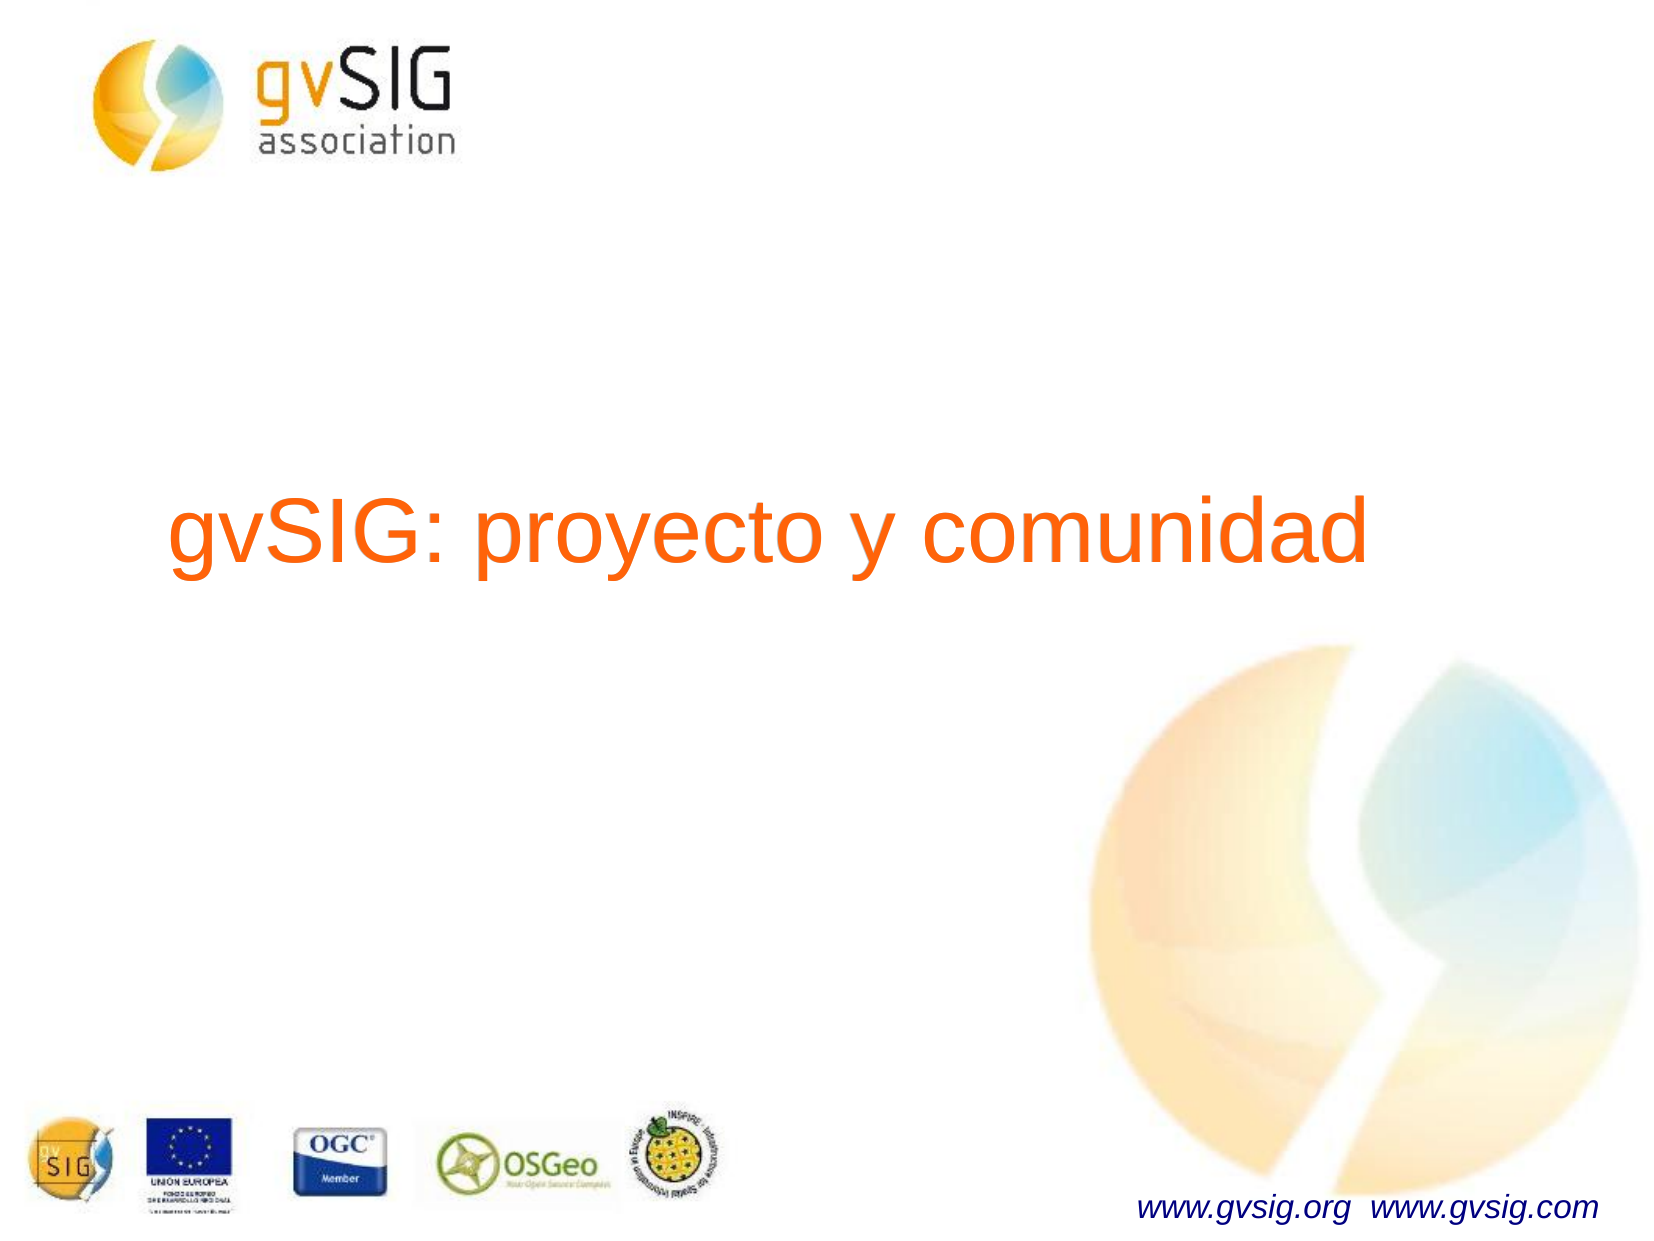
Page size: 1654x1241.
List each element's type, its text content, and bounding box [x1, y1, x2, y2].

text_box gvSIG: proyecto y comunidad [29, 472, 1536, 886]
picture [1377, 1205, 1384, 1217]
picture [1307, 1202, 1317, 1216]
picture [1336, 1202, 1346, 1216]
picture [1557, 1202, 1567, 1216]
picture [1512, 1202, 1522, 1216]
picture [1167, 1205, 1174, 1217]
picture [1400, 1205, 1407, 1217]
picture [1143, 1205, 1150, 1217]
picture [1411, 1201, 1420, 1217]
picture [1388, 1203, 1396, 1217]
picture [1191, 1205, 1198, 1217]
picture [1279, 1202, 1289, 1216]
picture [1178, 1201, 1187, 1217]
picture [1154, 1201, 1163, 1217]
picture [1575, 1202, 1584, 1217]
picture [0, 0, 1653, 1217]
picture [1453, 1202, 1463, 1216]
picture [1220, 1202, 1230, 1216]
picture [1424, 1205, 1431, 1217]
picture [1585, 1202, 1594, 1217]
